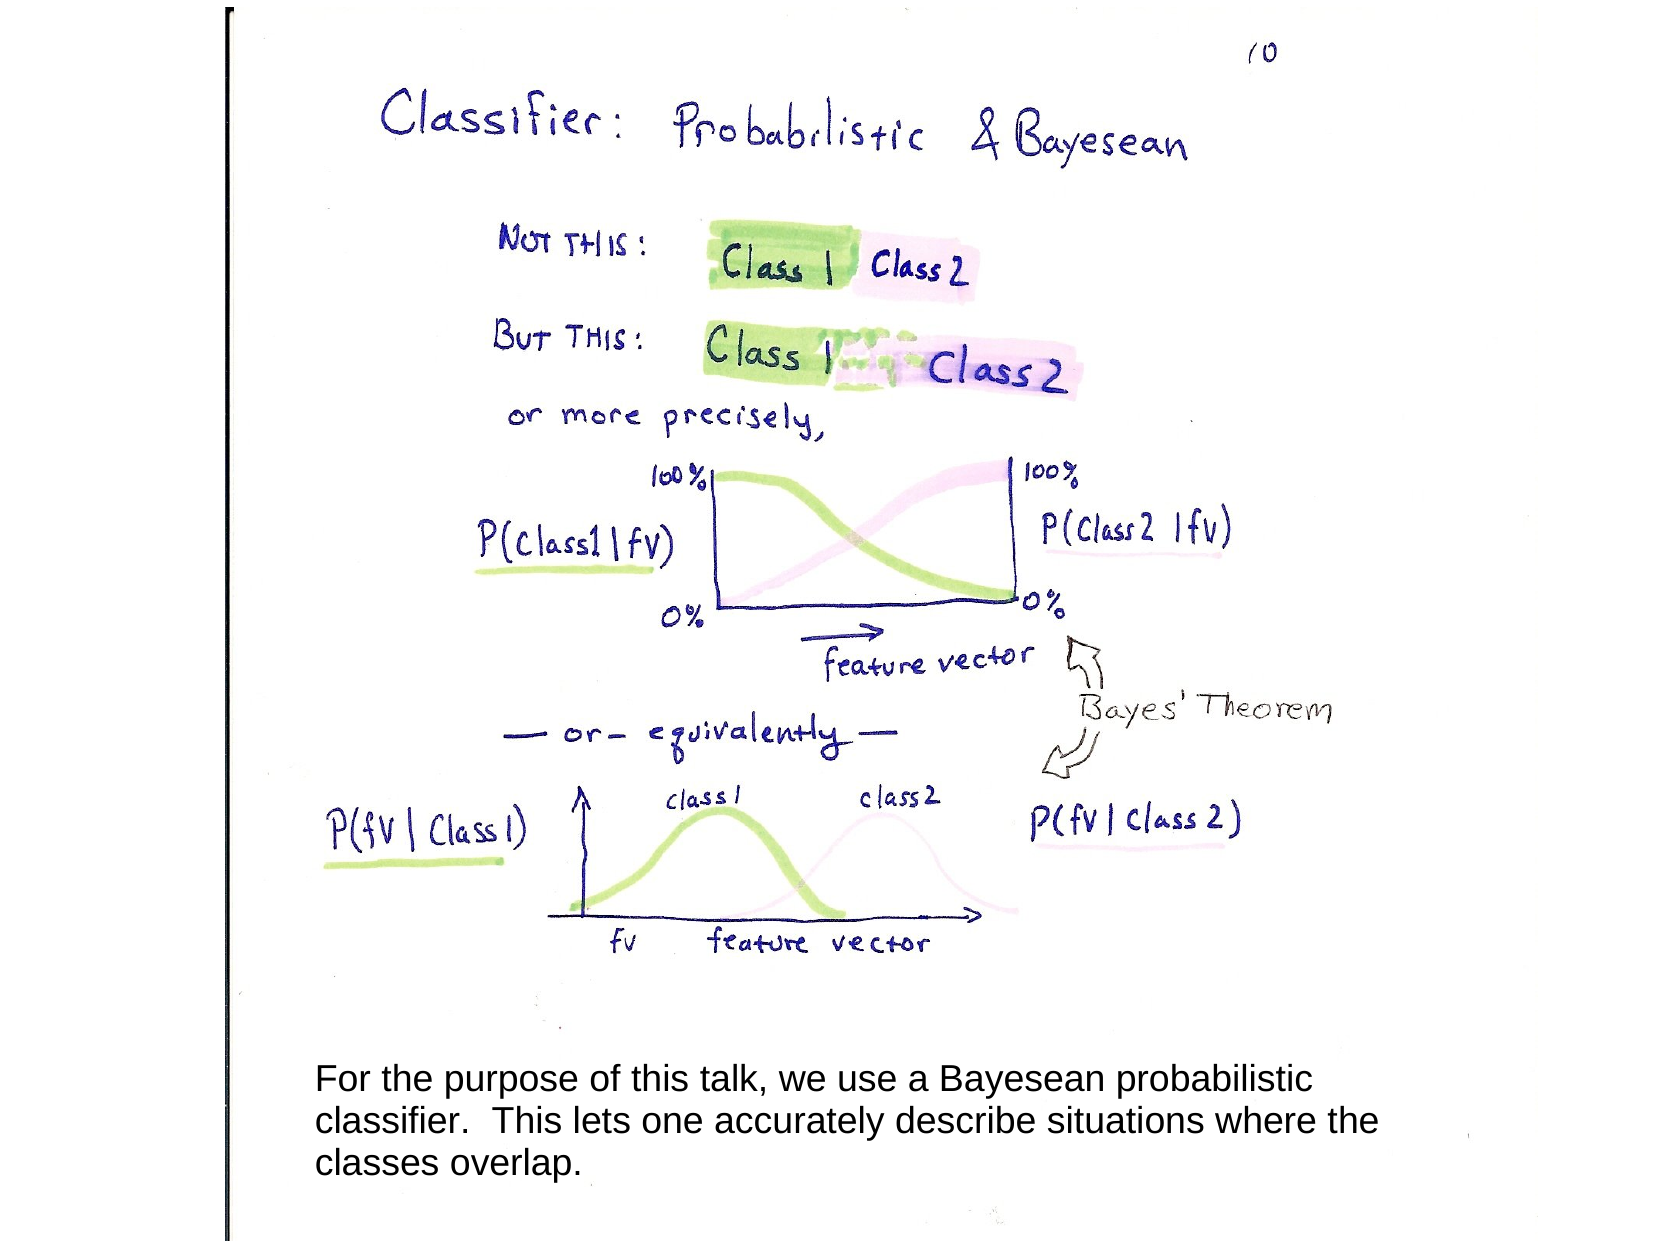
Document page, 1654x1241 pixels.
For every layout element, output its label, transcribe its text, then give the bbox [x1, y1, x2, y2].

text_box For the purpose of this talk, we use a Bayesean probabilistic classifier. This lets one accurately describe situations where the classes overlap. [300, 1050, 1426, 1191]
picture [225, 7, 1538, 1241]
